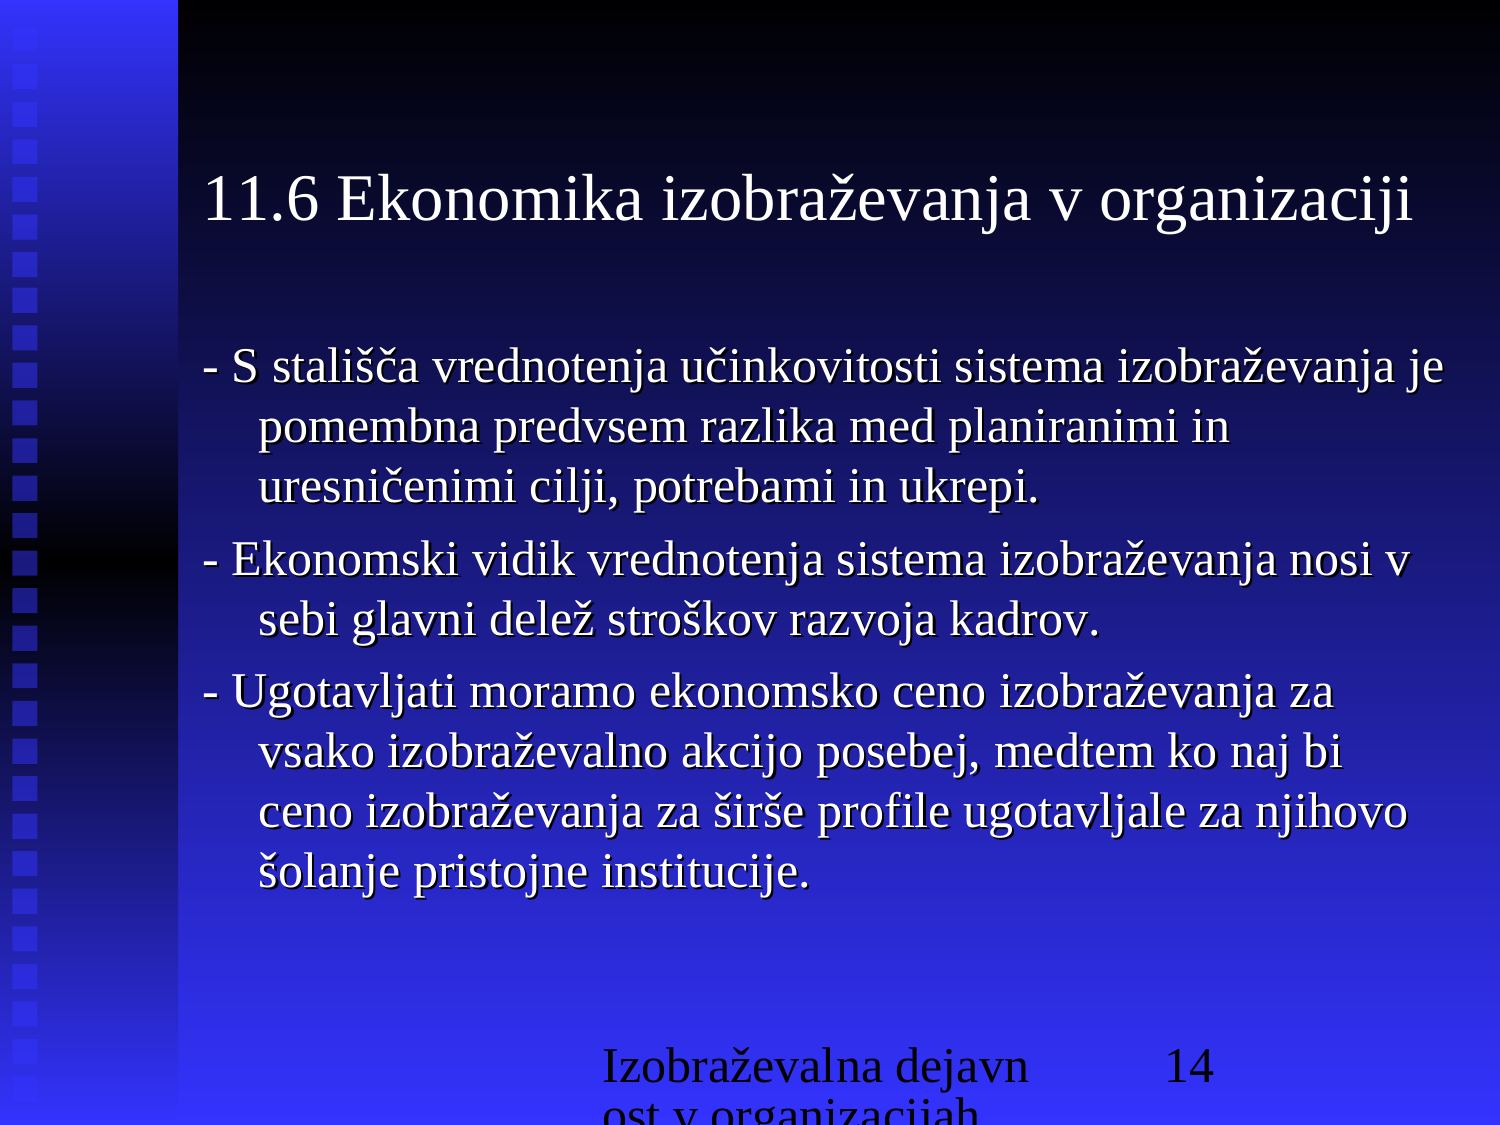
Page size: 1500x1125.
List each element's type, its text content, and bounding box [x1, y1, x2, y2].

title 11.6 Ekonomika izobraževanja v organizaciji [187, 99, 1463, 288]
list - S stališča vrednotenja učinkovitosti sistema izobraževanja je pomembna predvsem razlika med planiranimi in uresničenimi cilji, potrebami in ukrepi. - Ekonomski vidik vrednotenja sistema izobraževanja nosi v sebi glavni delež stroškov razvoja kadrov. - Ugotavljati moramo ekonomsko ceno izobraževanja za vsako izobraževalno akcijo posebej, medtem ko naj bi ceno izobraževanja za širše profile ugotavljale za njihovo šolanje pristojne institucije. [187, 324, 1463, 1001]
